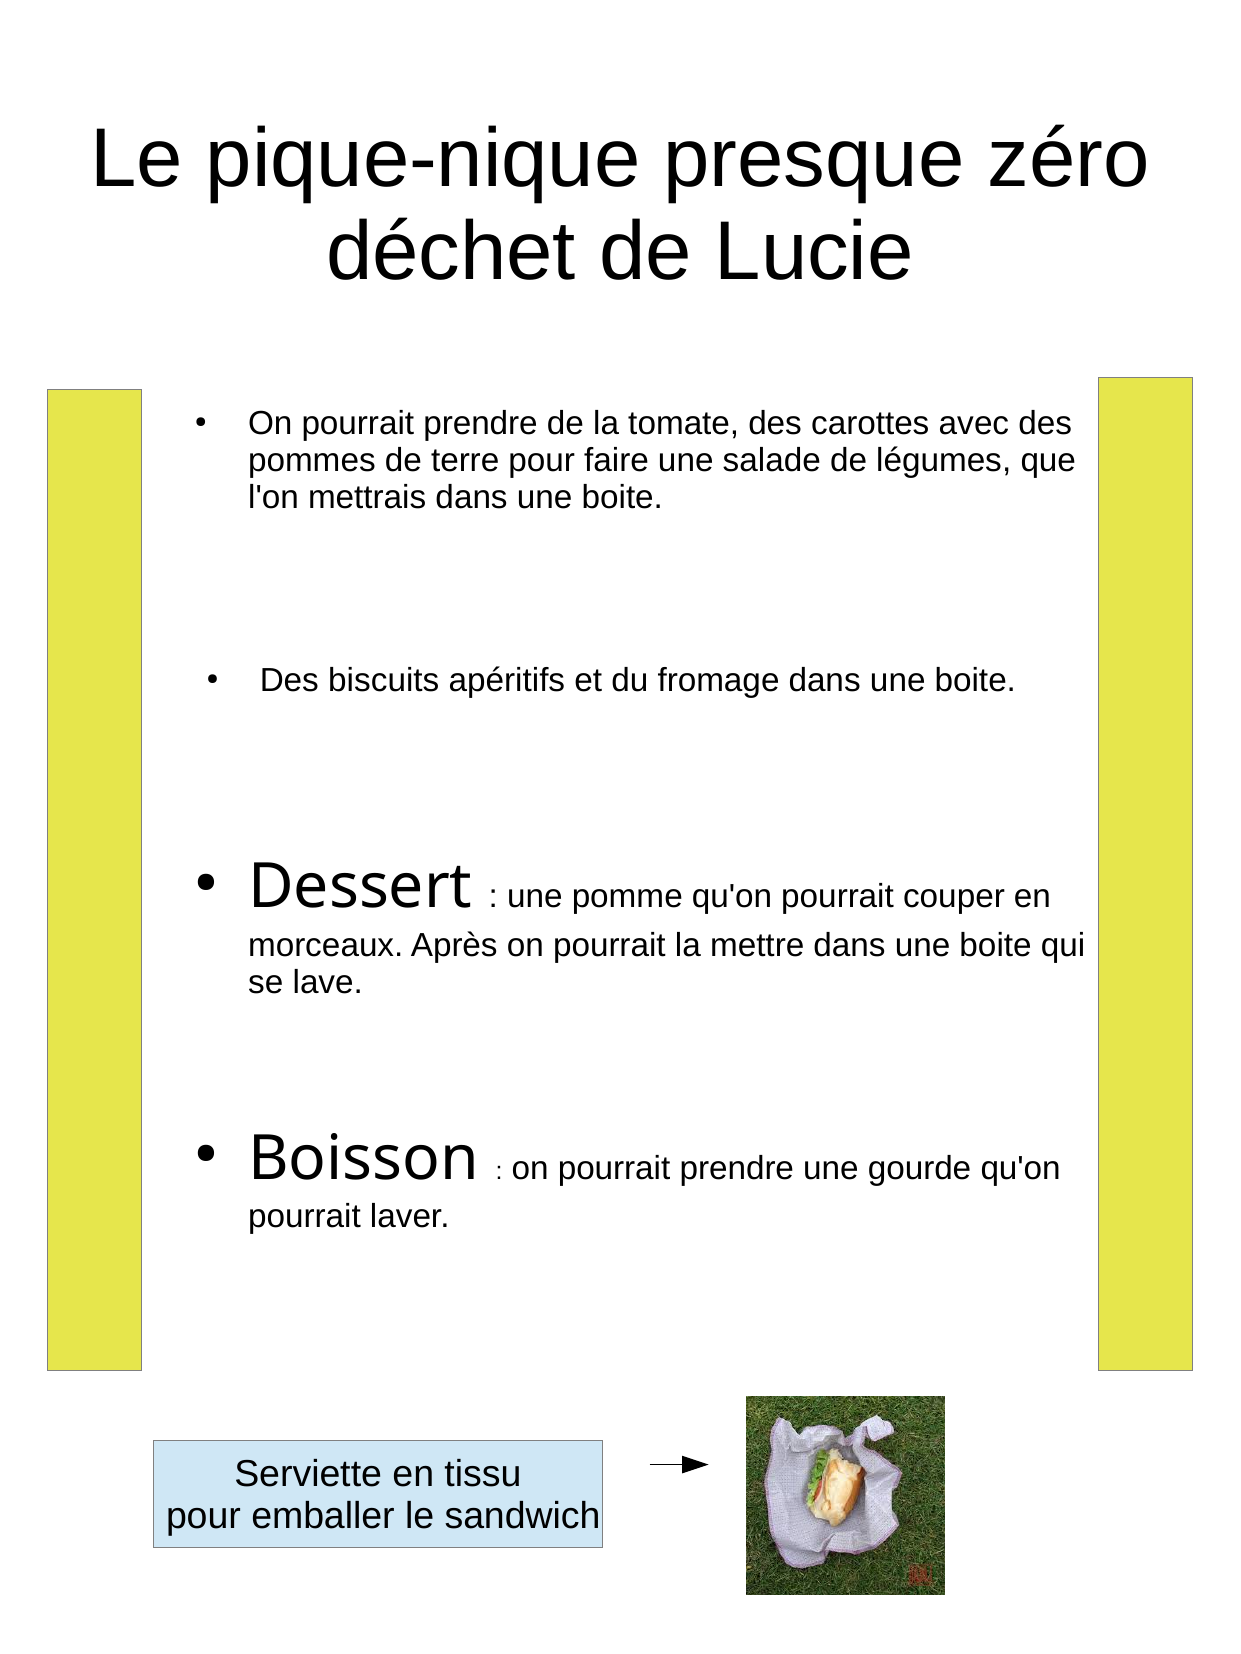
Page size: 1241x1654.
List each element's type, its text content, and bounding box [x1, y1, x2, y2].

list Des biscuits apéritifs et du fromage dans une boite. [188, 661, 1098, 860]
picture [746, 1396, 945, 1595]
text_box [1098, 377, 1193, 1371]
title Le pique-nique presque zéro déchet de Lucie [62, 65, 1179, 342]
list Dessert : une pomme qu'on pourrait couper en morceaux. Après on pourrait la mettre dans une boite qui se lave. [177, 841, 1087, 1040]
text_box [47, 389, 142, 1371]
list On pourrait prendre de la tomate, des carottes avec des pommes de terre pour faire une salade de légumes, que l'on mettrais dans une boite. [177, 404, 1087, 603]
text_box Serviette en tissu pour emballer le sandwich [153, 1440, 603, 1548]
list Boisson : on pourrait prendre une gourde qu'on pourrait laver. [177, 1112, 1087, 1312]
